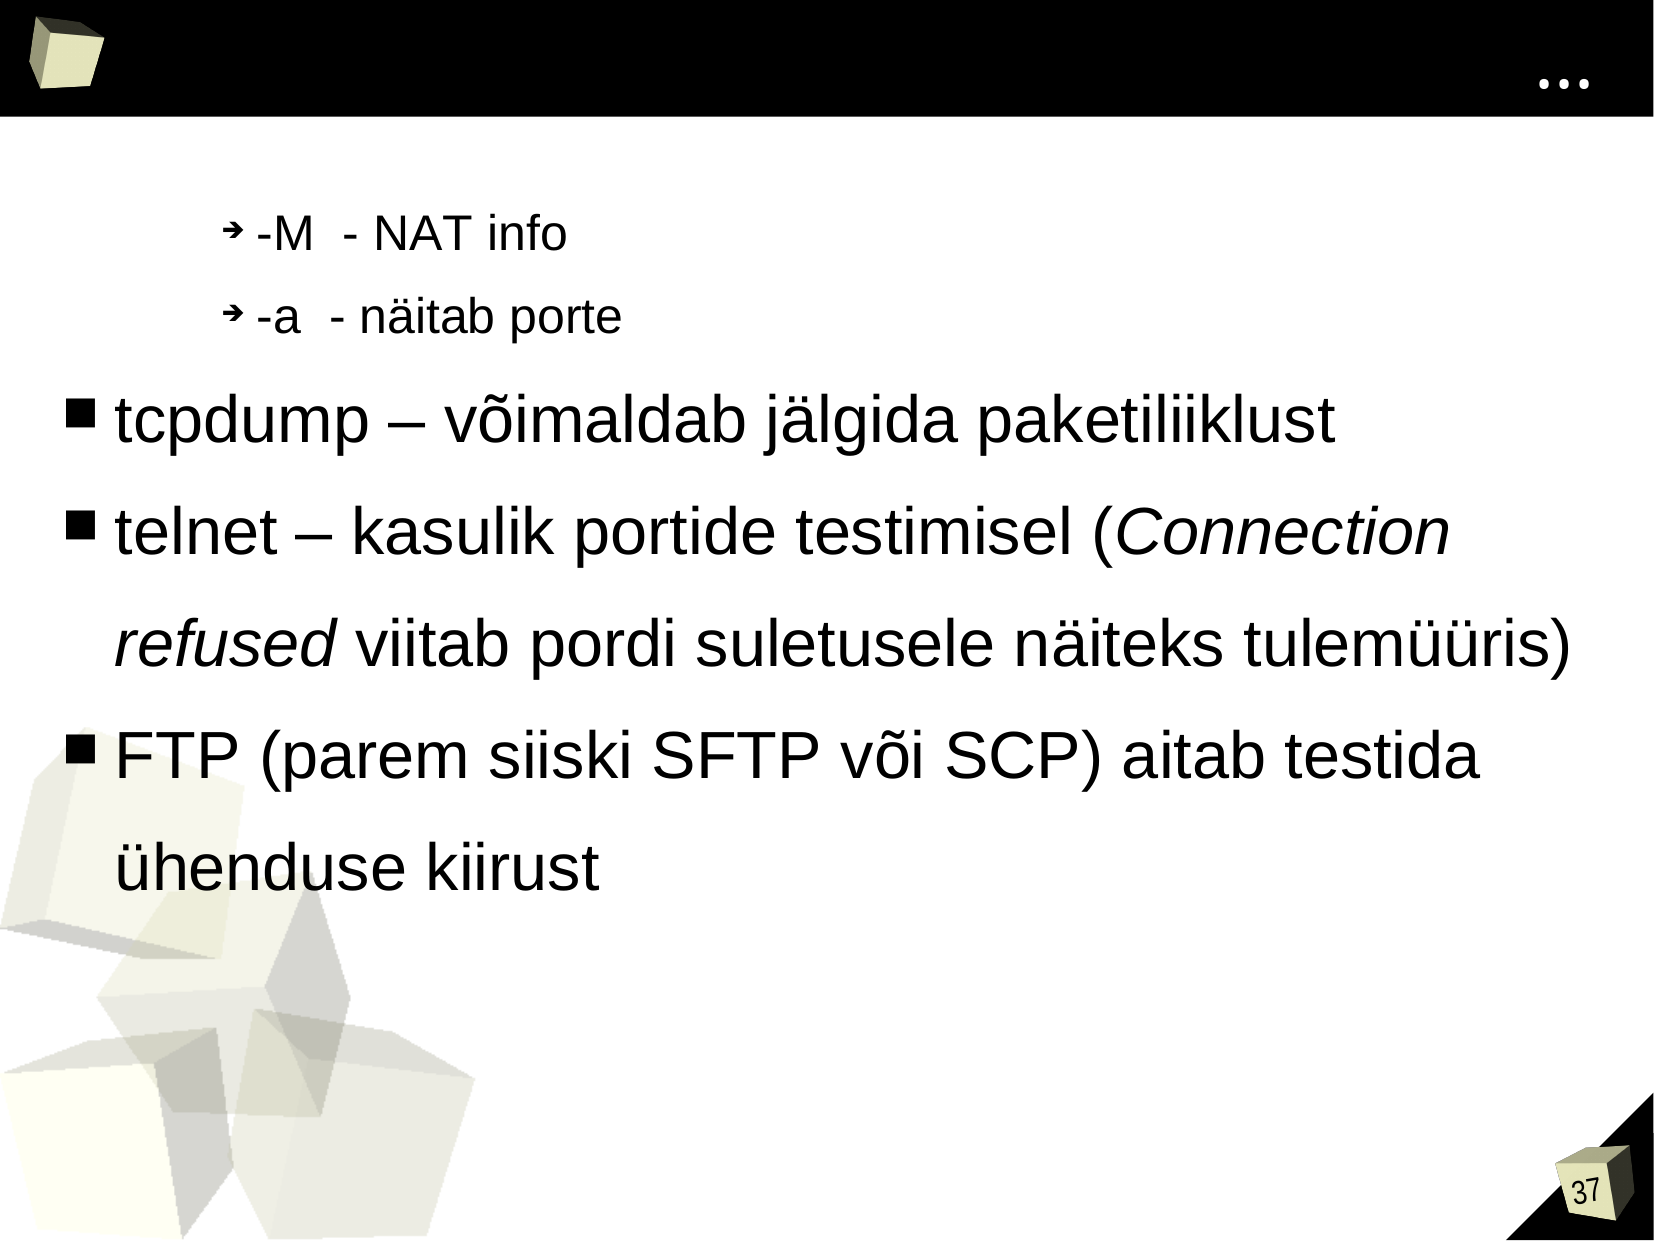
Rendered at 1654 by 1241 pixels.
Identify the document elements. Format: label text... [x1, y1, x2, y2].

picture [0, 726, 477, 1241]
list -M - NAT info -a - näitab porte tcpdump – võimaldab jälgida paketiliiklust telnet – kasulik portide testimisel (Connection refused viitab pordi suletusele näiteks tulemüüris) FTP (parem siiski SFTP või SCP) aitab testida ühenduse kiirust [44, 177, 1611, 1214]
title ... [118, 0, 1595, 119]
